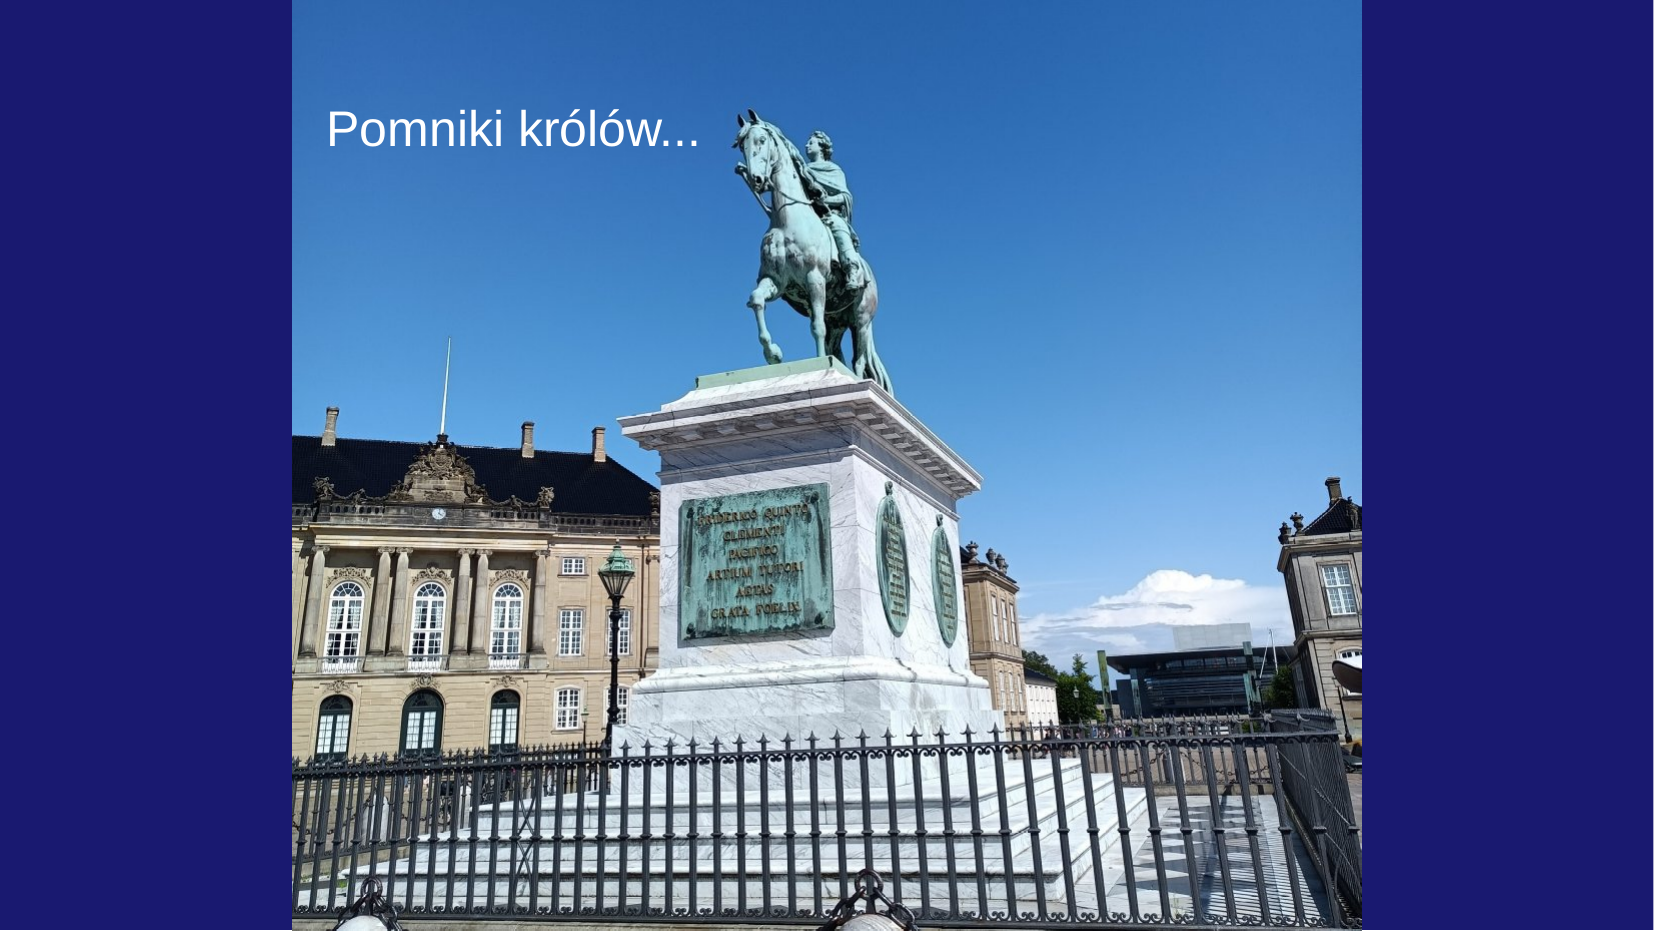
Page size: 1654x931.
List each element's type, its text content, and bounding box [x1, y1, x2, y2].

picture [292, 0, 1362, 931]
text_box Pomniki królów... [311, 93, 768, 165]
